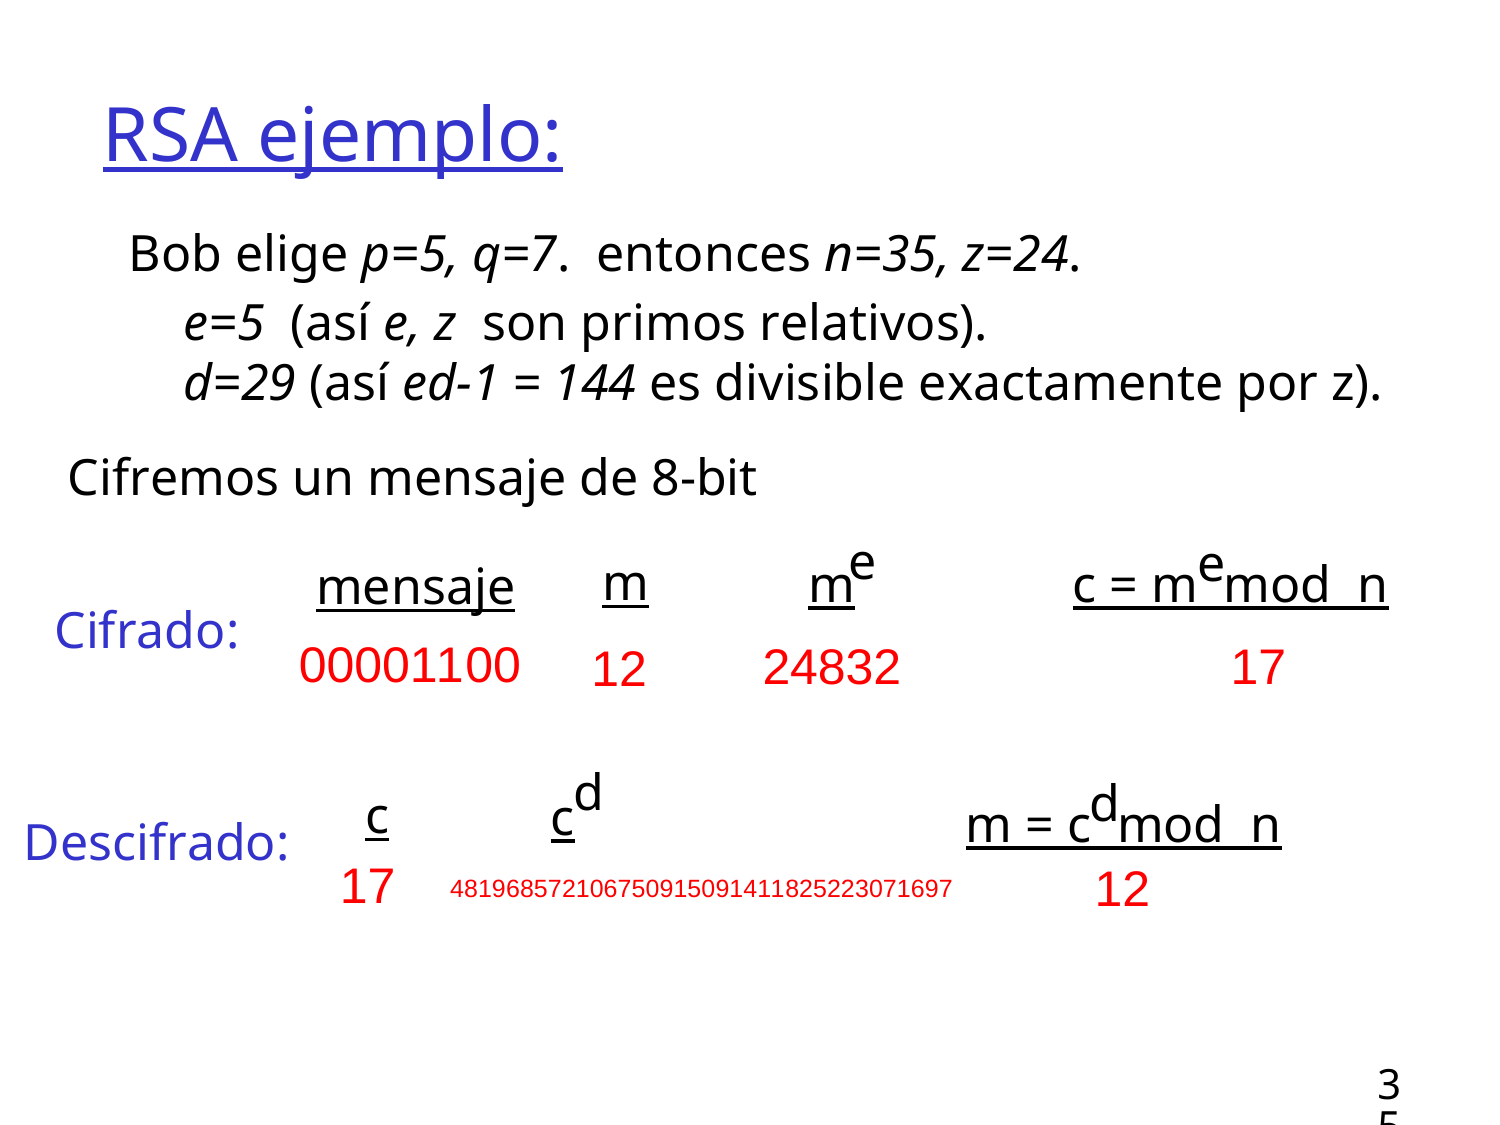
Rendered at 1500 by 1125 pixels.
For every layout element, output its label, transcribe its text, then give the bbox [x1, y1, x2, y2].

text_box e=5 (así e, z son primos relativos). d=29 (así ed-1 = 144 es divisible exactamente por z). [169, 282, 1399, 479]
text_box 17 [1215, 627, 1301, 703]
text_box 00001100 [284, 624, 536, 701]
text_box 481968572106750915091411825223071697 [435, 864, 969, 910]
text_box 17 [325, 846, 411, 922]
text_box c = m mod n [1057, 544, 1404, 620]
text_box 12 [576, 628, 662, 705]
text_box mensaje [301, 547, 531, 623]
text_box c [536, 777, 590, 854]
text_box d [559, 752, 620, 829]
text_box 12 [1079, 848, 1166, 924]
text_box m [587, 543, 664, 619]
text_box Cifremos un mensaje de 8-bit [53, 437, 774, 513]
text_box e [833, 521, 892, 598]
text_box Descifrado: [8, 803, 305, 879]
text_box d [1074, 763, 1135, 840]
text_box 24832 [747, 627, 917, 703]
text_box Bob elige p=5, q=7. entonces n=35, z=24. [114, 213, 1098, 289]
text_box m [793, 544, 870, 621]
text_box c [350, 776, 405, 846]
title RSA ejemplo: [87, 37, 1363, 225]
text_box Cifrado: [39, 591, 255, 667]
text_box e [1182, 523, 1241, 599]
text_box m = c mod n [951, 785, 1297, 861]
